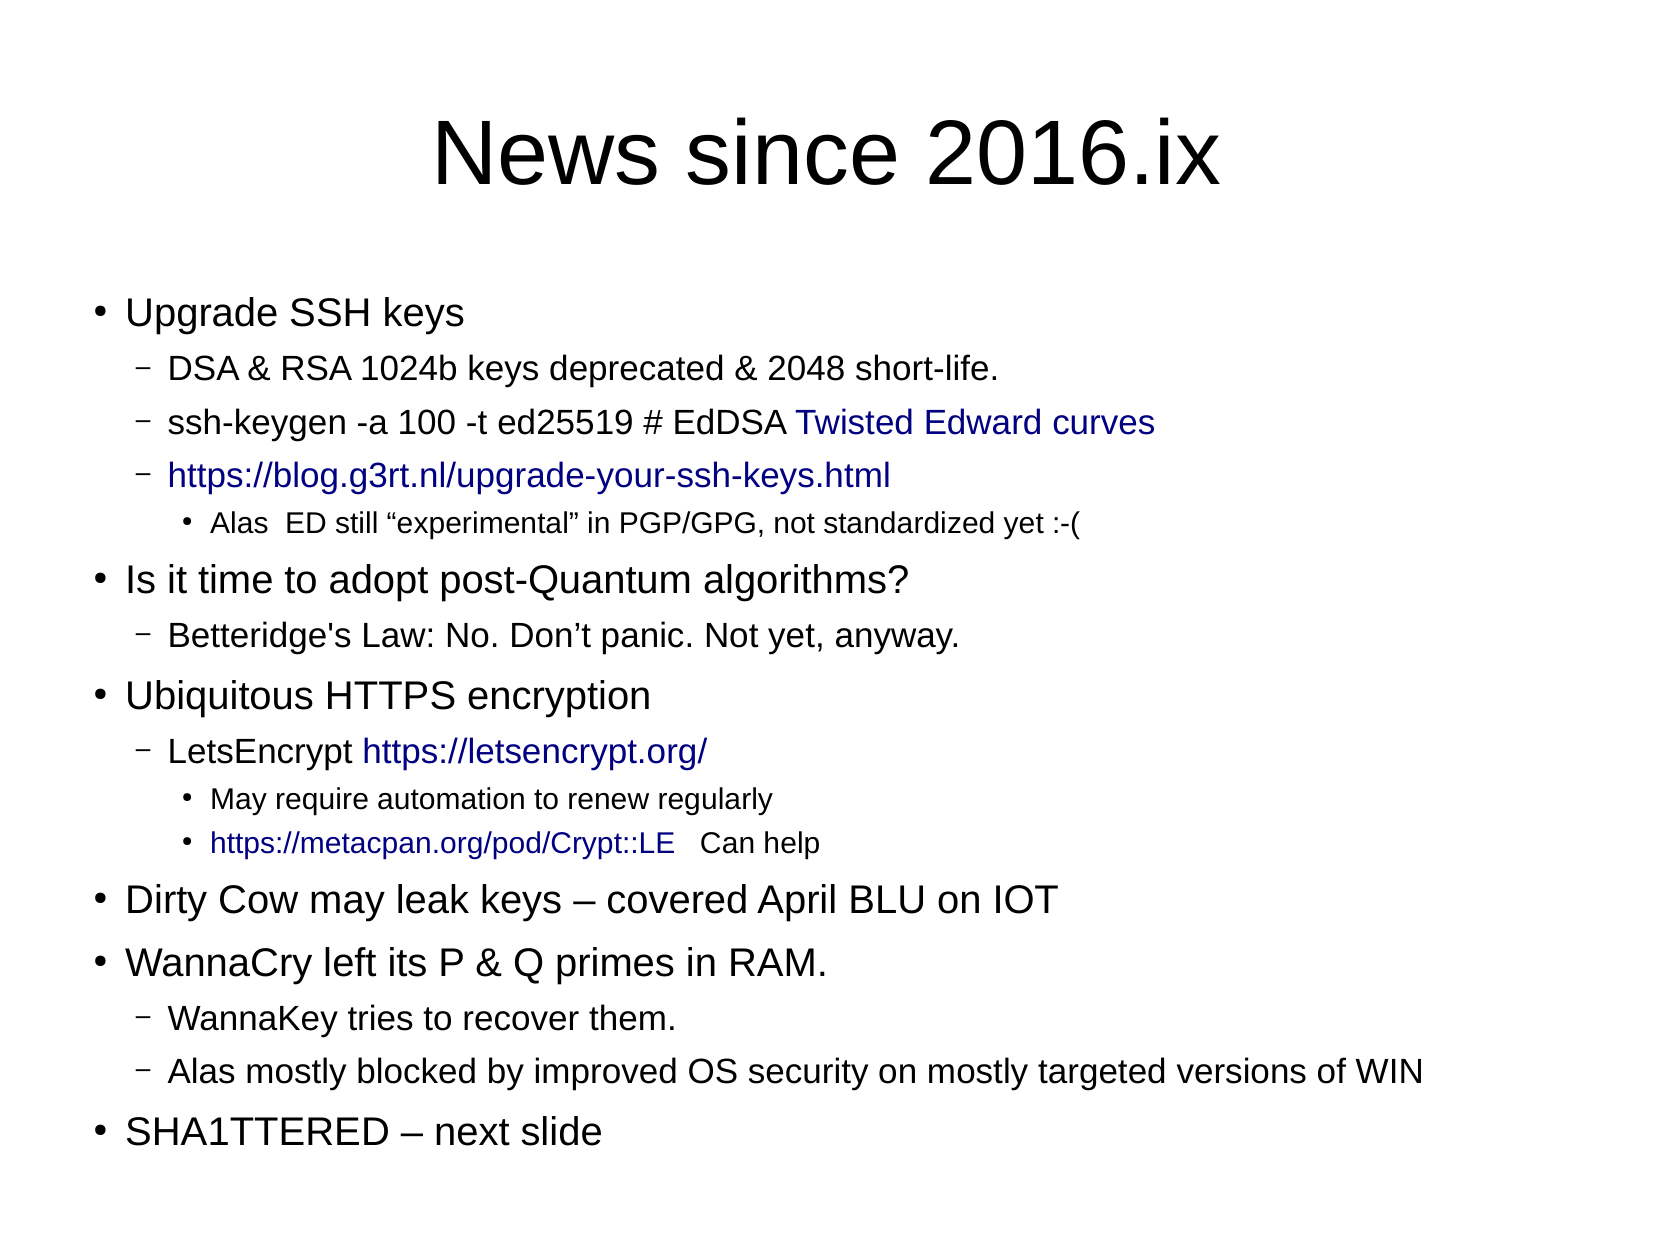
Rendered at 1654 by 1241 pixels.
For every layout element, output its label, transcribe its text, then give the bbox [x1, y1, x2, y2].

title News since 2016.ix [82, 49, 1571, 257]
list Upgrade SSH keys DSA & RSA 1024b keys deprecated & 2048 short-life. ssh-keygen -a 100 -t ed25519 # EdDSA Twisted Edward curves https://blog.g3rt.nl/upgrade-your-ssh-keys.html Alas ED still “experimental” in PGP/GPG, not standardized yet :-( Is it time to adopt post-Quantum algorithms? Betteridge's Law: No. Don’t panic. Not yet, anyway. Ubiquitous HTTPS encryption LetsEncrypt https://letsencrypt.org/ May require automation to renew regularly https://metacpan.org/pod/Crypt::LE Can help Dirty Cow may leak keys – covered April BLU on IOT WannaCry left its P & Q primes in RAM. WannaKey tries to recover them. Alas mostly blocked by improved OS security on mostly targeted versions of WIN SHA1TTERED – next slide [82, 290, 1571, 1156]
